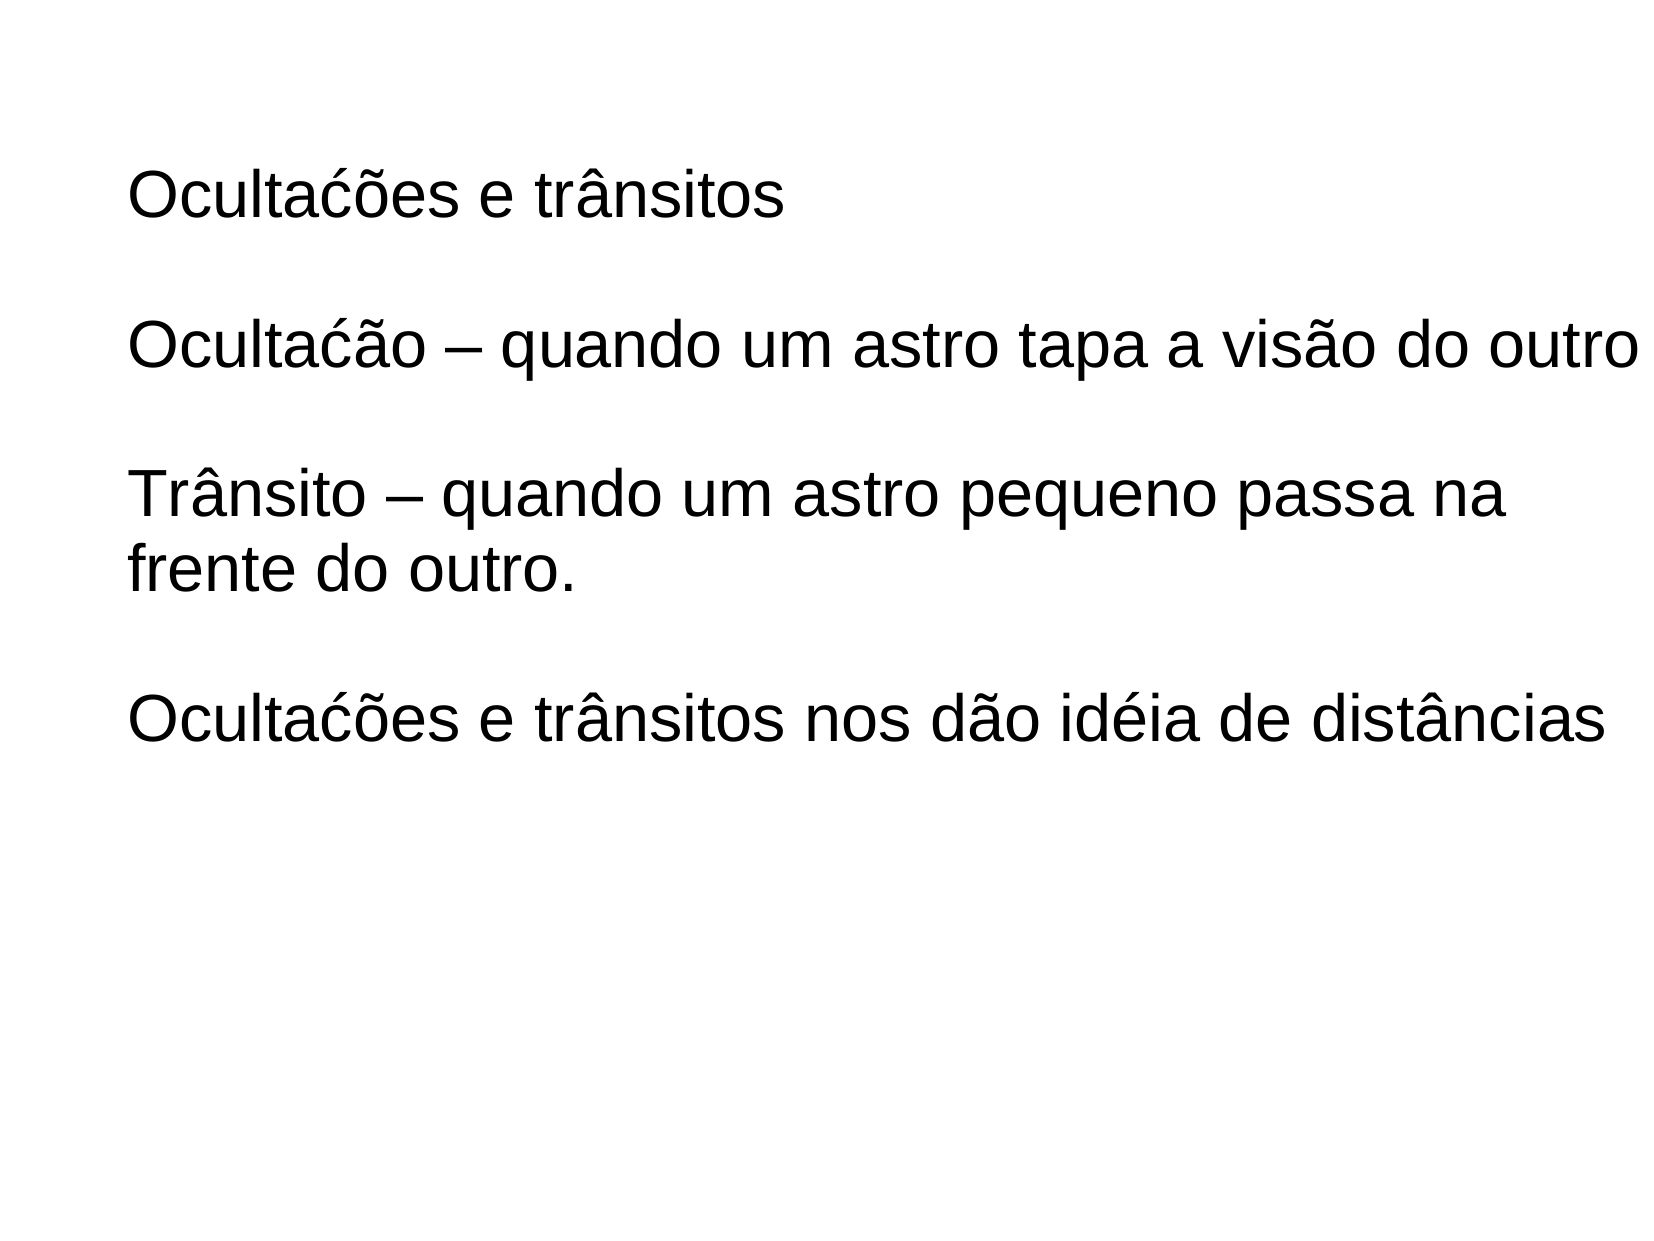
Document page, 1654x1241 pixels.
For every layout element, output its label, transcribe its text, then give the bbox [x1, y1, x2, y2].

text_box Ocultaćões e trânsitos Ocultaćão – quando um astro tapa a visão do outro Trânsito – quando um astro pequeno passa na frente do outro. Ocultaćões e trânsitos nos dão idéia de distâncias [112, 150, 1654, 763]
